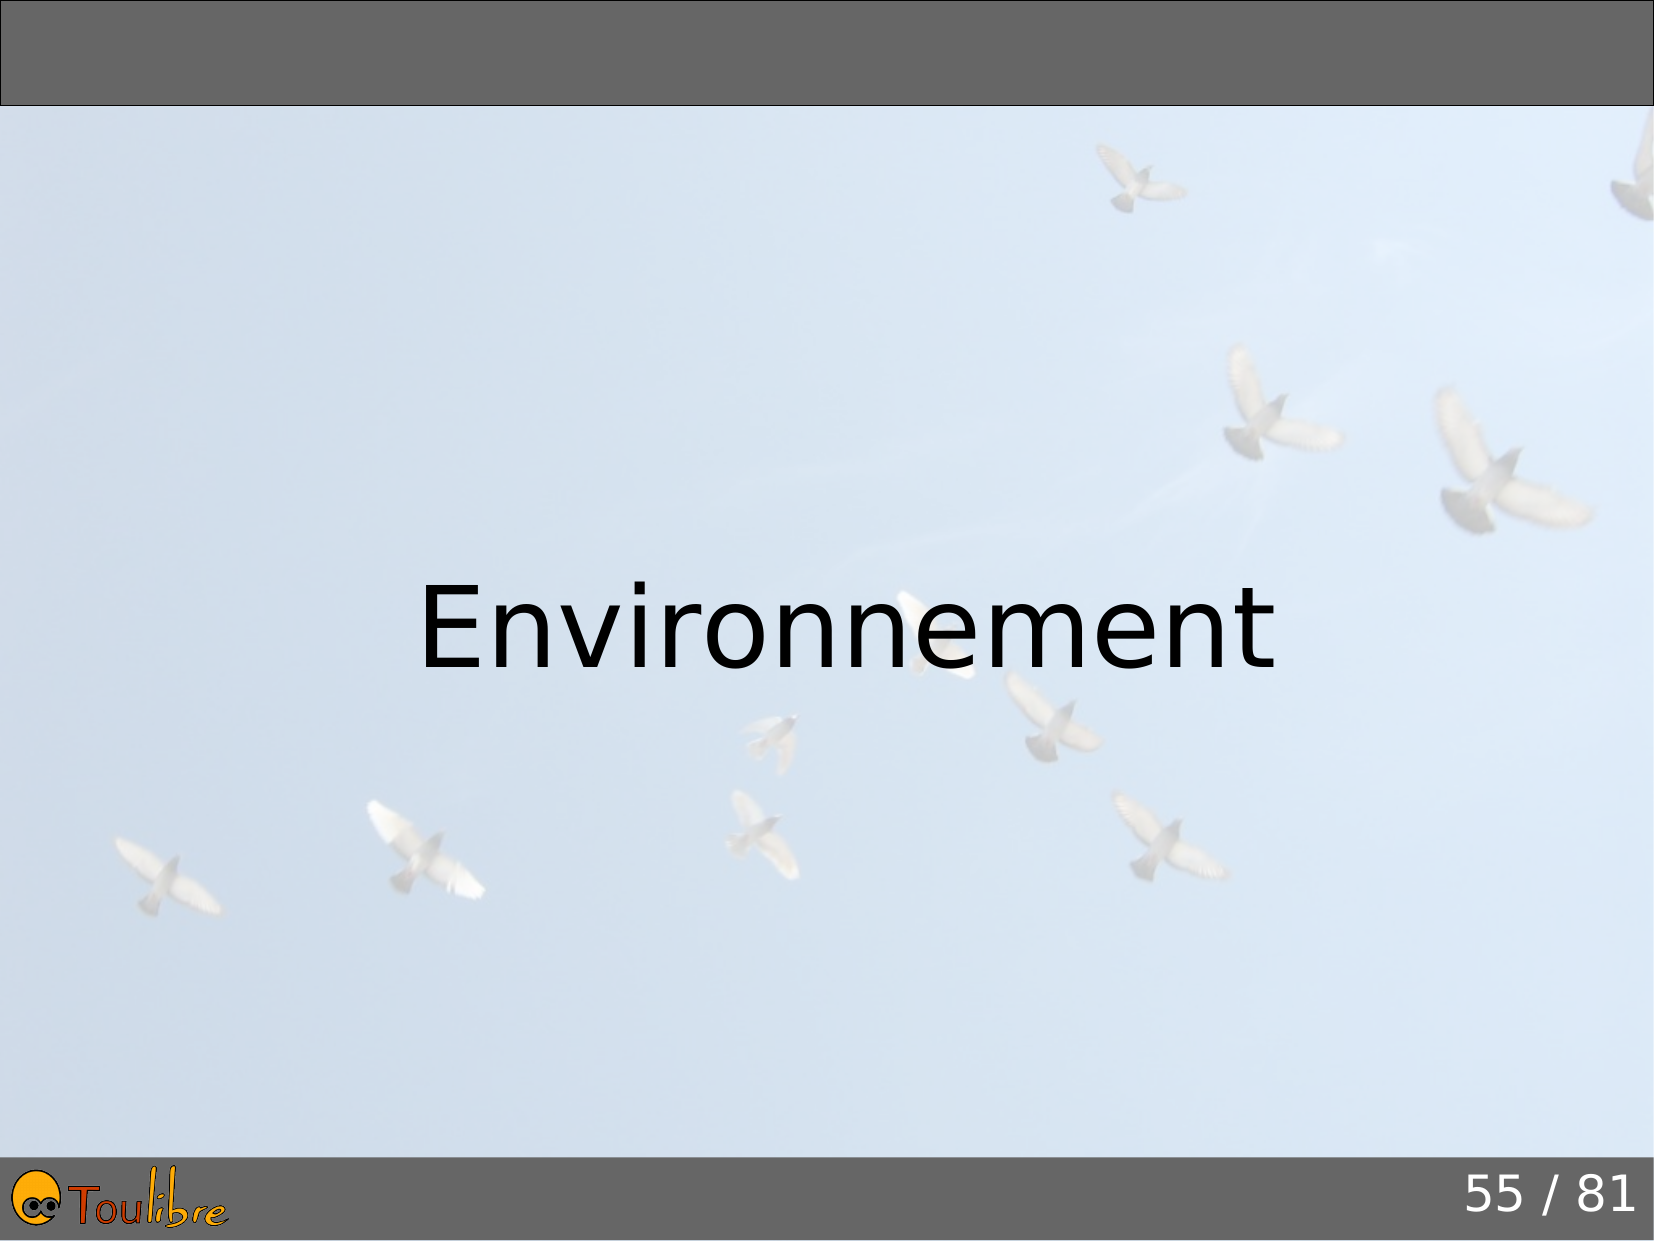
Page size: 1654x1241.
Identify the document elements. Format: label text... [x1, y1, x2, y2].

picture [11, 1165, 229, 1228]
subtitle Environnement [47, 165, 1609, 1091]
